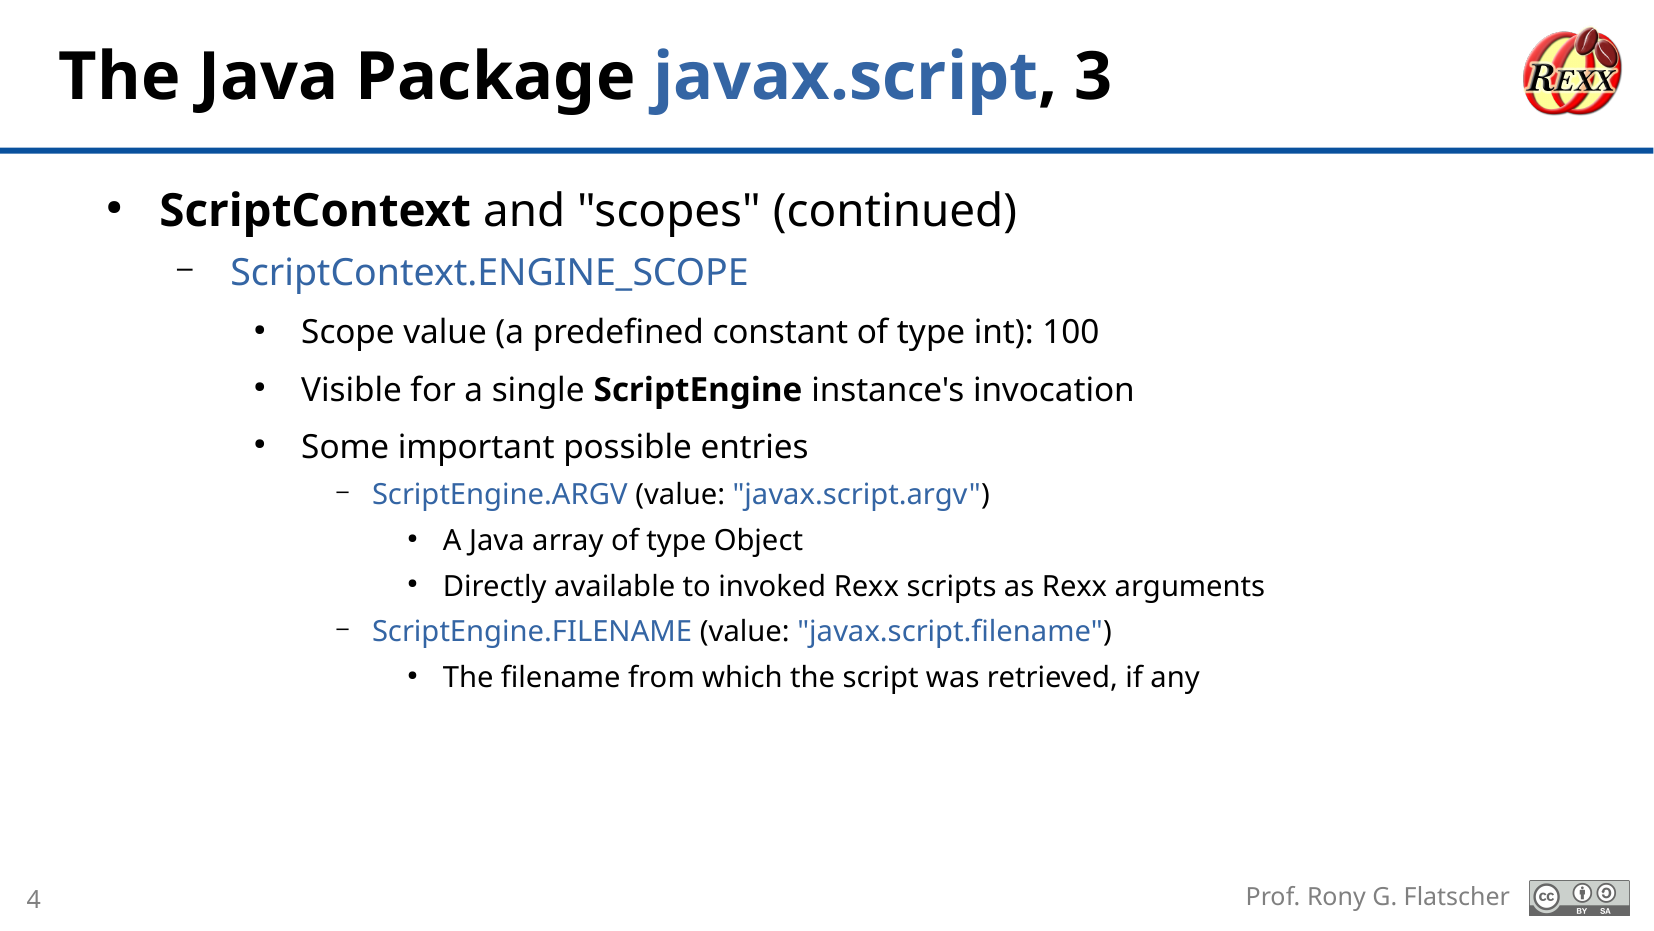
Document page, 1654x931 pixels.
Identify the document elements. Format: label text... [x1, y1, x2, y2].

list ScriptContext and "scopes" (continued) ScriptContext.ENGINE_SCOPE Scope value (a predefined constant of type int): 100 Visible for a single ScriptEngine instance's invocation Some important possible entries ScriptEngine.ARGV (value: "javax.script.argv") A Java array of type Object Directly available to invoked Rexx scripts as Rexx arguments ScriptEngine.FILENAME (value: "javax.script.filename") The filename from which the script was retrieved, if any [88, 177, 1577, 857]
title The Java Package javax.script, 3 [0, 0, 1625, 148]
